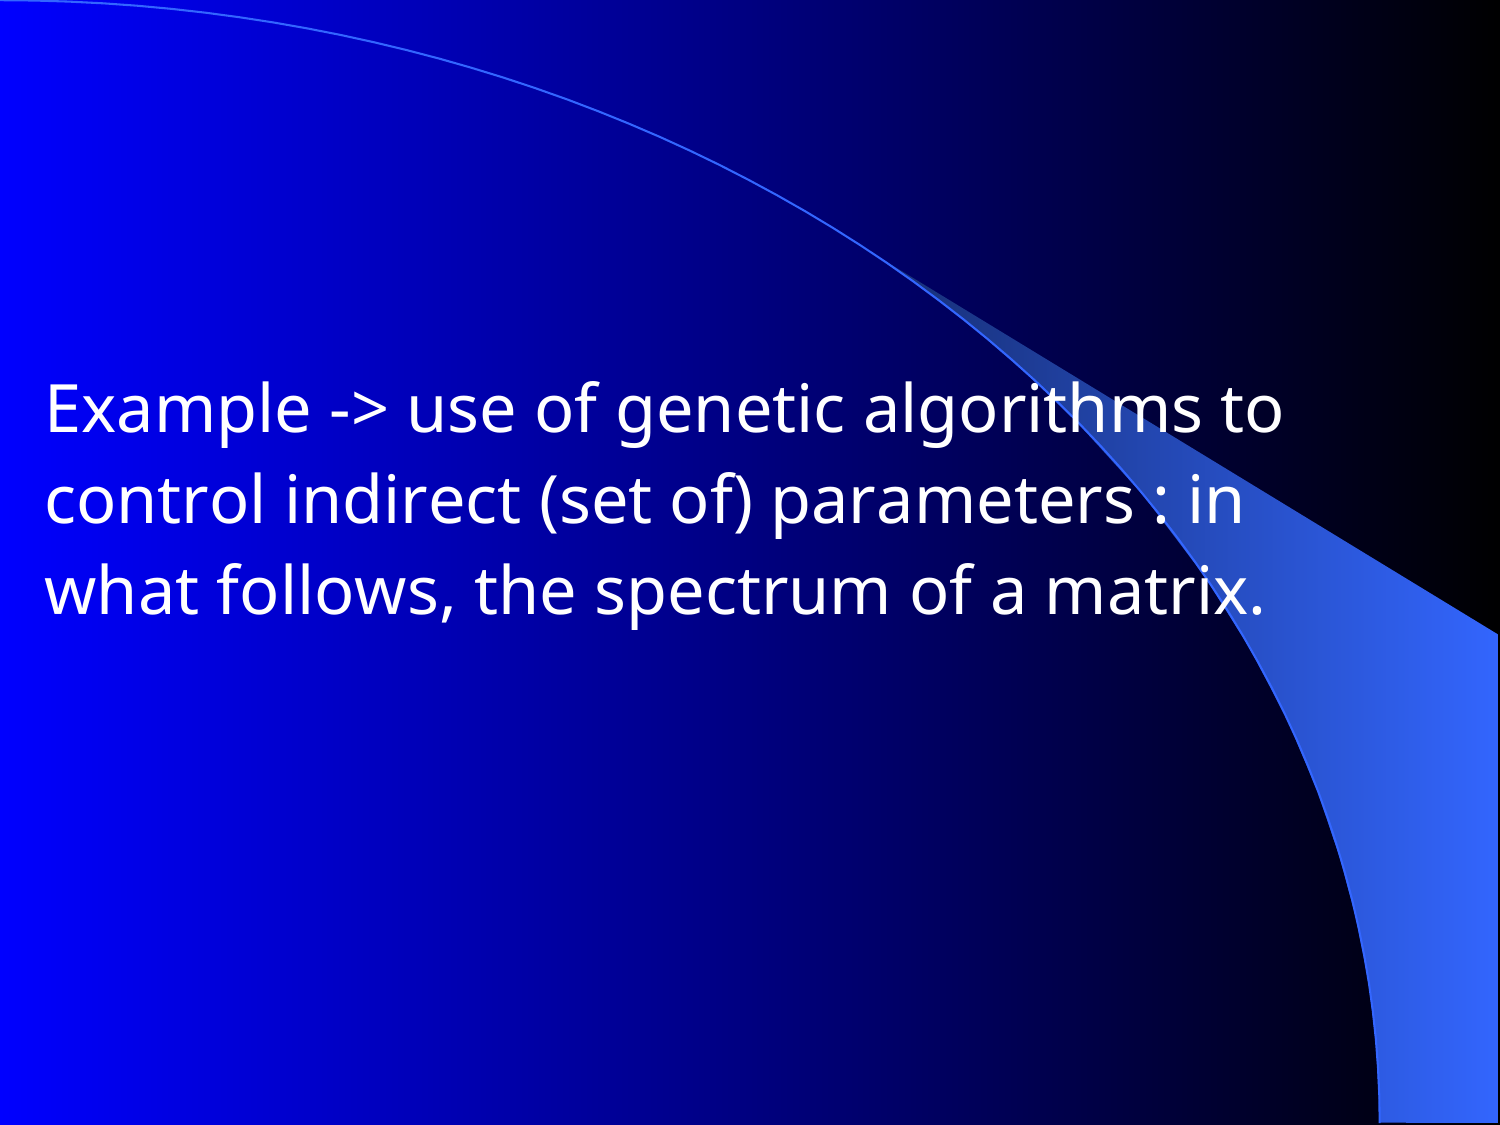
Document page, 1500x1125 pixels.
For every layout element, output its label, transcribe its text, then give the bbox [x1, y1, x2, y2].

text_box Example -> use of genetic algorithms to control indirect (set of) parameters : in what follows, the spectrum of a matrix. [29, 354, 1441, 613]
